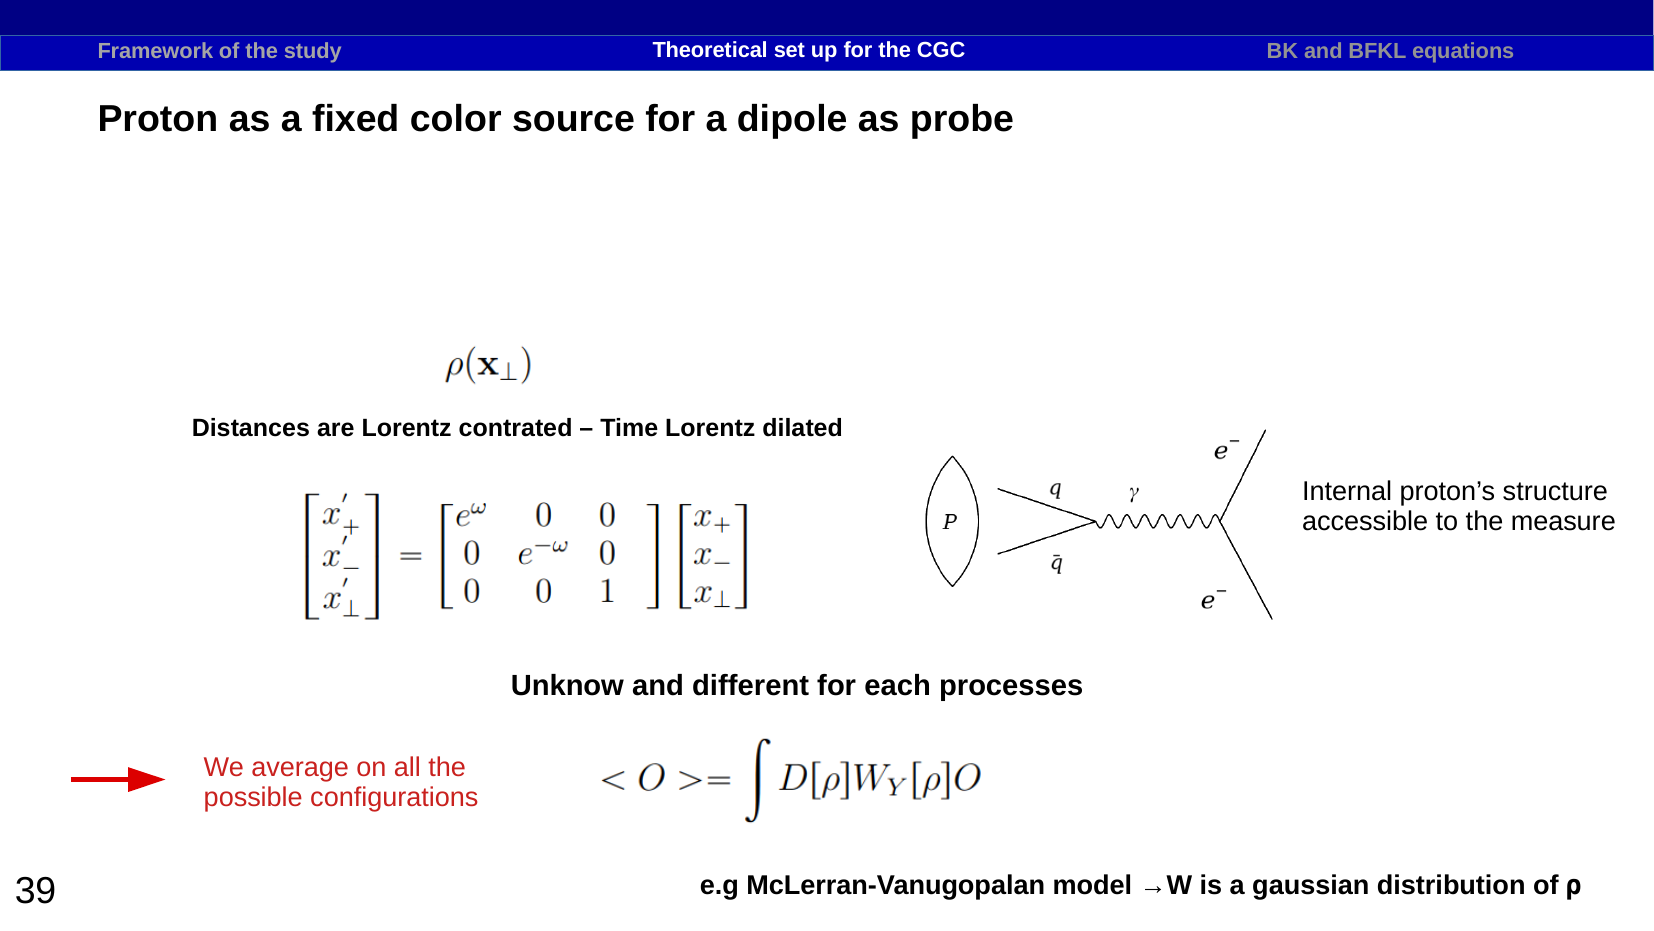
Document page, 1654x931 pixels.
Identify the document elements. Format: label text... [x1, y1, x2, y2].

text_box Theoretical set up for the CGC [637, 23, 1252, 71]
text_box We average on all the possible configurations [188, 744, 532, 850]
picture [413, 336, 561, 402]
picture [578, 720, 1016, 841]
text_box [0, 0, 1654, 71]
text_box Proton as a fixed color source for a dipole as probe [82, 90, 1170, 154]
picture [909, 413, 1288, 635]
text_box Framework of the study [82, 31, 697, 71]
text_box Unknow and different for each processes [496, 661, 1134, 710]
text_box BK and BFKL equations [1251, 31, 1548, 71]
text_box Internal proton’s structure accessible to the measure [1287, 468, 1654, 544]
picture [283, 467, 792, 638]
text_box 1 [0, 862, 629, 931]
text_box Distances are Lorentz contrated – Time Lorentz dilated [177, 406, 910, 449]
text_box e.g McLerran-Vanugopalan model →W is a gaussian distribution of ρ [685, 862, 1654, 910]
